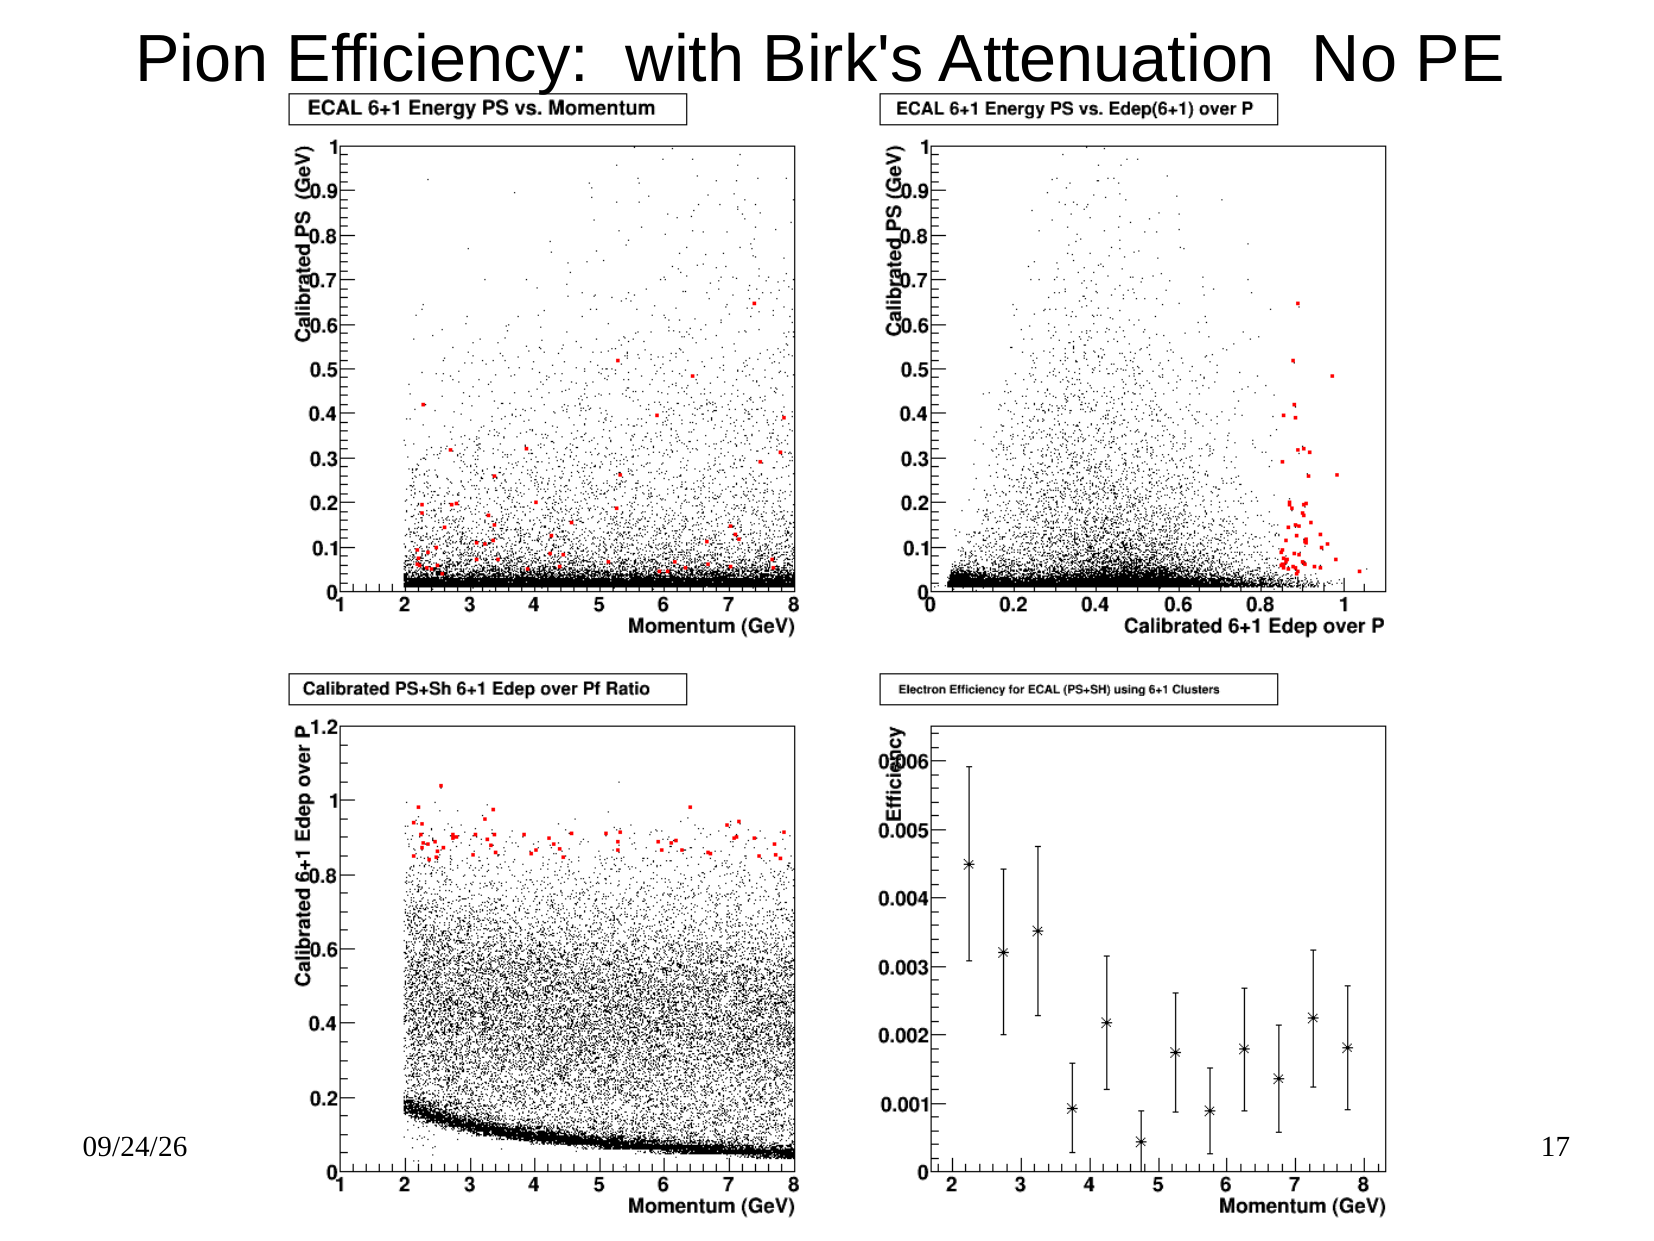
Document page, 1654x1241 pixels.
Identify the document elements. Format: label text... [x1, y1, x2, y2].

picture [272, 133, 1454, 1239]
title Pion Efficiency: with Birk's Attenuation No PE [134, 0, 1575, 133]
